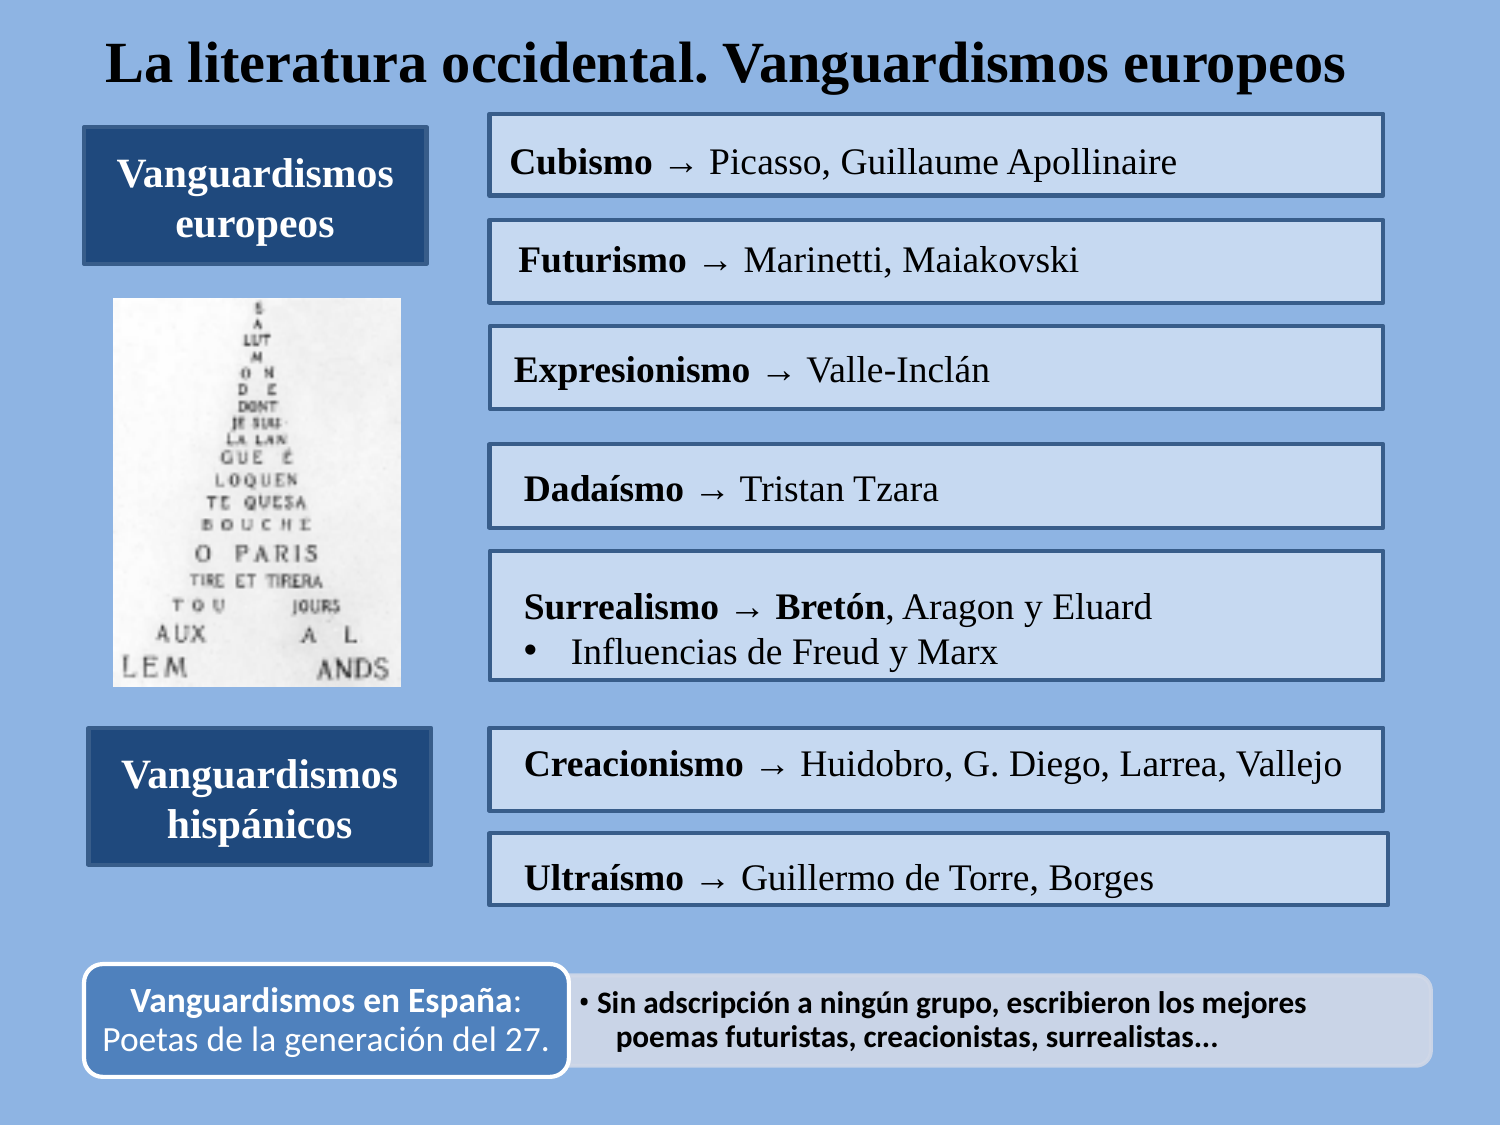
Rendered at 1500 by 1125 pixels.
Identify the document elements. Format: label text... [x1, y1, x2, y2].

text_box [490, 220, 1383, 303]
text_box [490, 728, 1383, 811]
text_box Creacionismo → Huidobro, G. Diego, Larrea, Vallejo [508, 731, 1388, 792]
text_box [490, 326, 1383, 409]
title La literatura occidental. Vanguardismos europeos [90, 0, 1457, 119]
text_box Expresionismo → Valle-Inclán [498, 337, 1360, 398]
text_box [490, 444, 1383, 528]
text_box [490, 551, 1383, 680]
text_box Ultraísmo → Guillermo de Torre, Borges [508, 844, 1365, 906]
picture [113, 298, 401, 687]
text_box Sin adscripción a ningún grupo, escribieron los mejores poemas futuristas, creacionistas, surrealistas... [568, 975, 1431, 1066]
text_box Surrealismo → Bretón, Aragon y Eluard Influencias de Freud y Marx [508, 574, 1360, 681]
text_box [490, 833, 1388, 905]
text_box Vanguardismos europeos [84, 127, 427, 264]
text_box Futurismo → Marinetti, Maiakovski [503, 227, 1388, 288]
text_box Vanguardismos hispánicos [89, 728, 431, 865]
text_box Dadaísmo → Tristan Tzara [508, 456, 1360, 517]
text_box Vanguardismos en España: Poetas de la generación del 27. [84, 964, 569, 1077]
text_box [490, 114, 1383, 196]
text_box Cubismo → Picasso, Guillaume Apollinaire [494, 130, 1360, 191]
